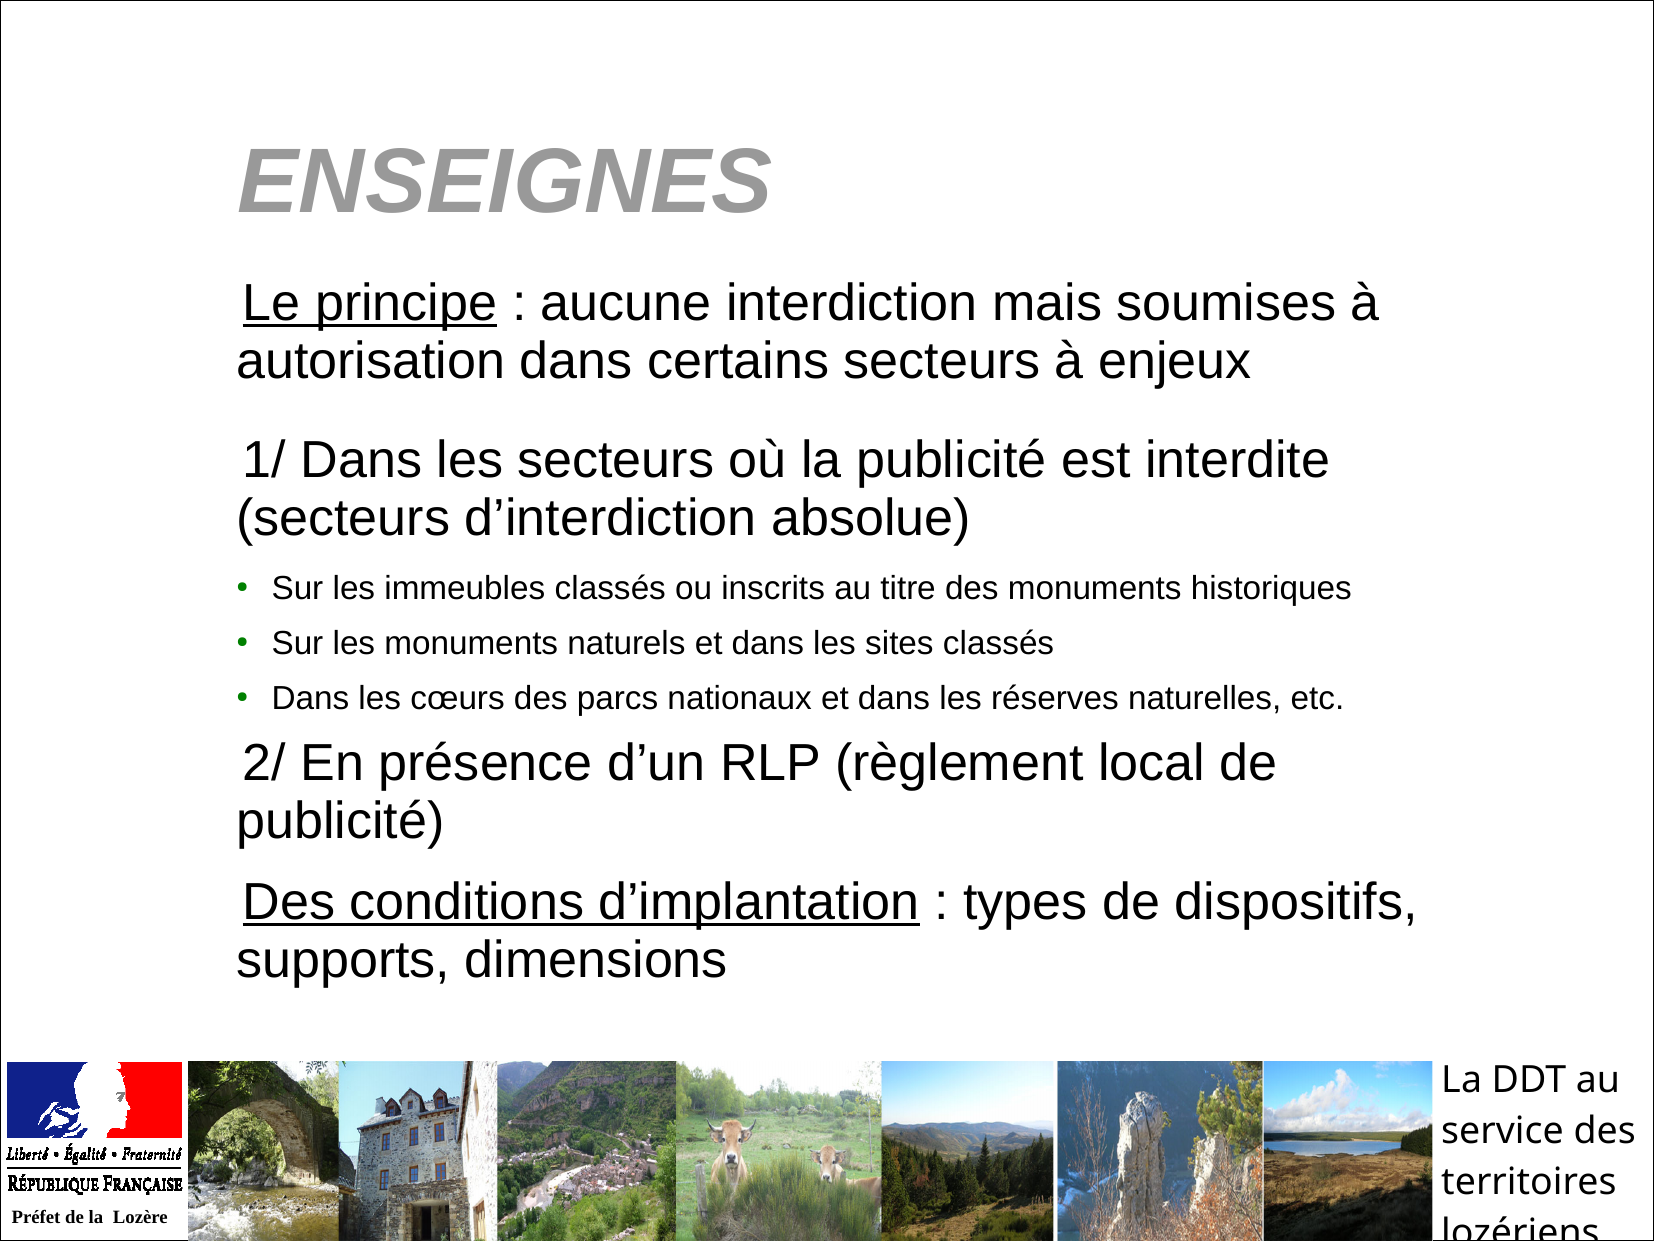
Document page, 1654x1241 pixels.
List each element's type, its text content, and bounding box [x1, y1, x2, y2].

title ENSEIGNES [237, 106, 1449, 255]
list Le principe : aucune interdiction mais soumises à autorisation dans certains secteurs à enjeux 1/ Dans les secteurs où la publicité est interdite (secteurs d’interdiction absolue) Sur les immeubles classés ou inscrits au titre des monuments historiques Sur les monuments naturels et dans les sites classés Dans les cœurs des parcs nationaux et dans les réserves naturelles, etc. 2/ En présence d’un RLP (règlement local de publicité) Des conditions d’implantation : types de dispositifs, supports, dimensions [236, 273, 1470, 1037]
picture [188, 1061, 1433, 1241]
picture [6, 1059, 183, 1195]
